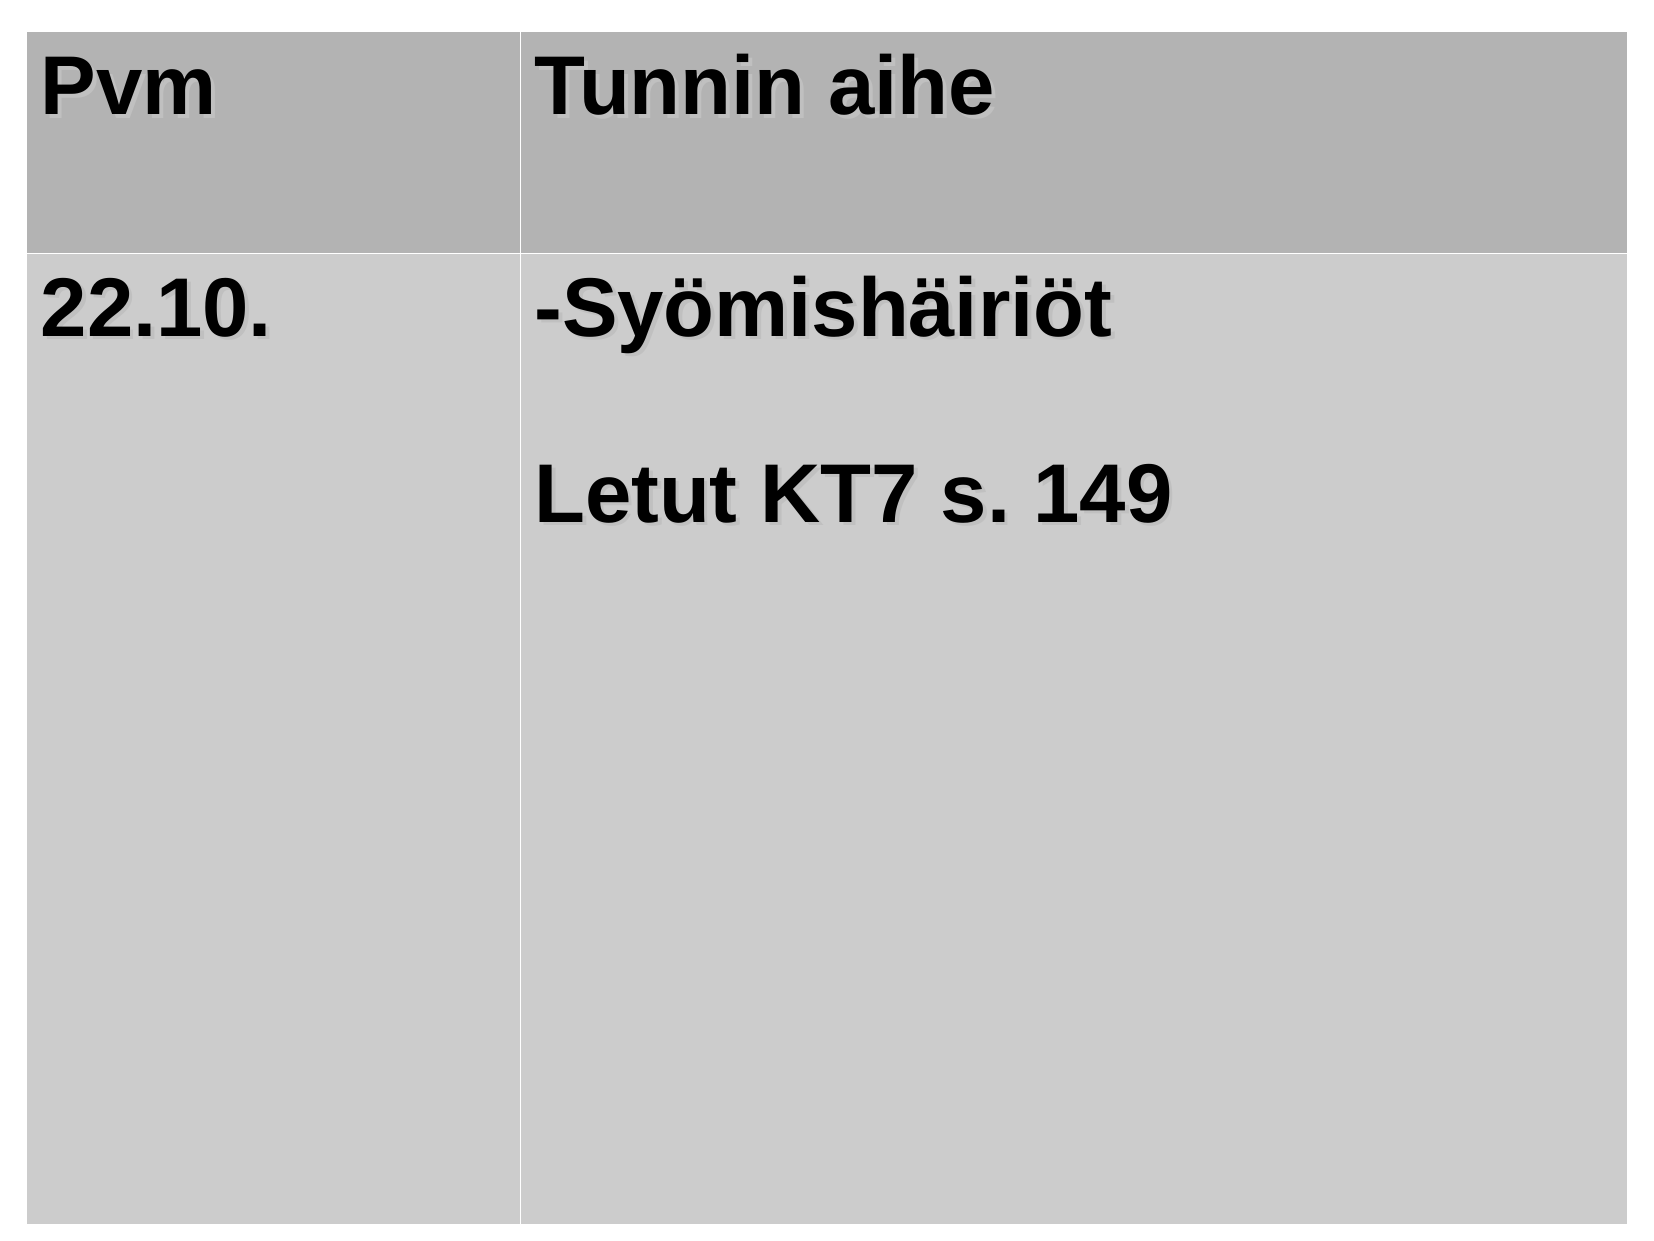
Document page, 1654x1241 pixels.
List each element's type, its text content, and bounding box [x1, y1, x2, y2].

table_cell 22.10. [27, 254, 520, 1224]
table_header Tunnin aihe [521, 32, 1627, 253]
table_header Pvm [27, 32, 520, 253]
table_cell -Syömishäiriöt Letut KT7 s. 149 [521, 254, 1627, 1224]
